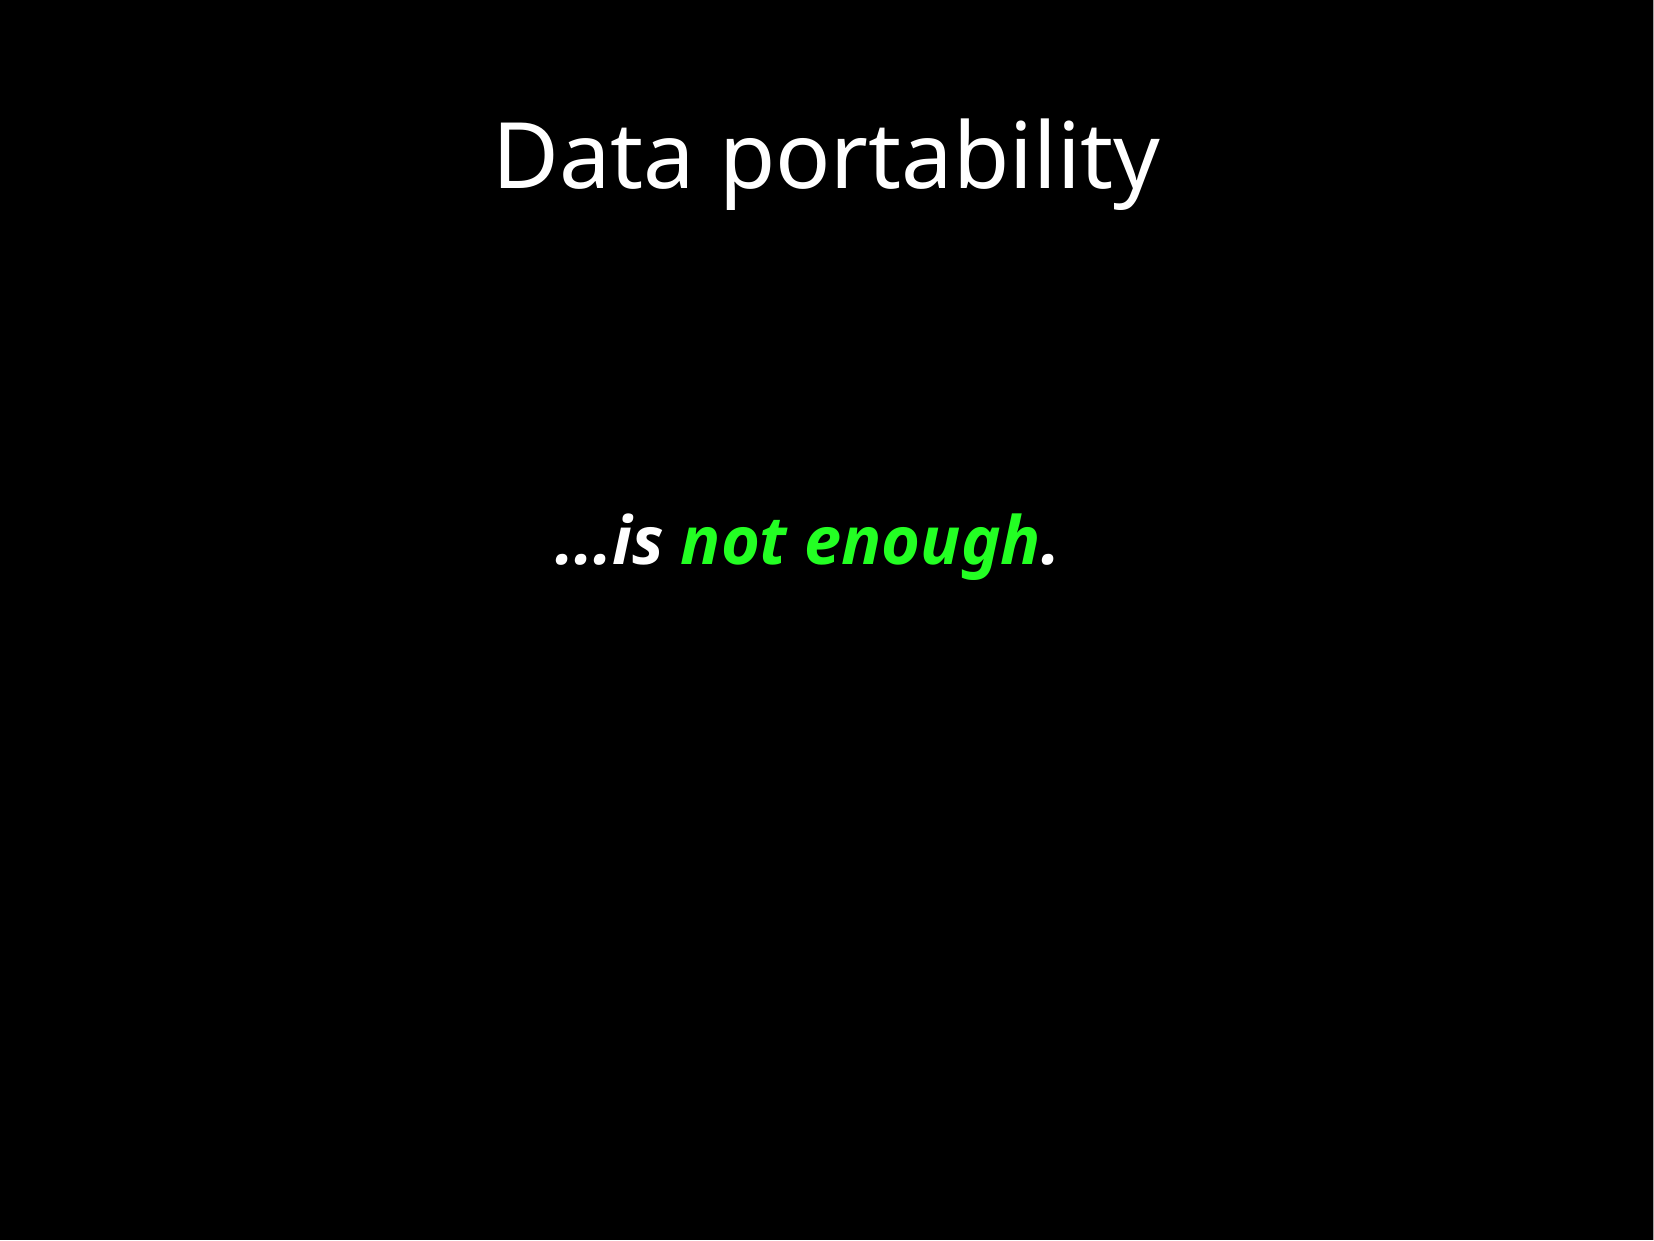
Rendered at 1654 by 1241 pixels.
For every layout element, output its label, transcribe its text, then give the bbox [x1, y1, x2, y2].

title Data portability [82, 49, 1571, 257]
title ...is not enough... all Your friends are there [78, 353, 1575, 1030]
